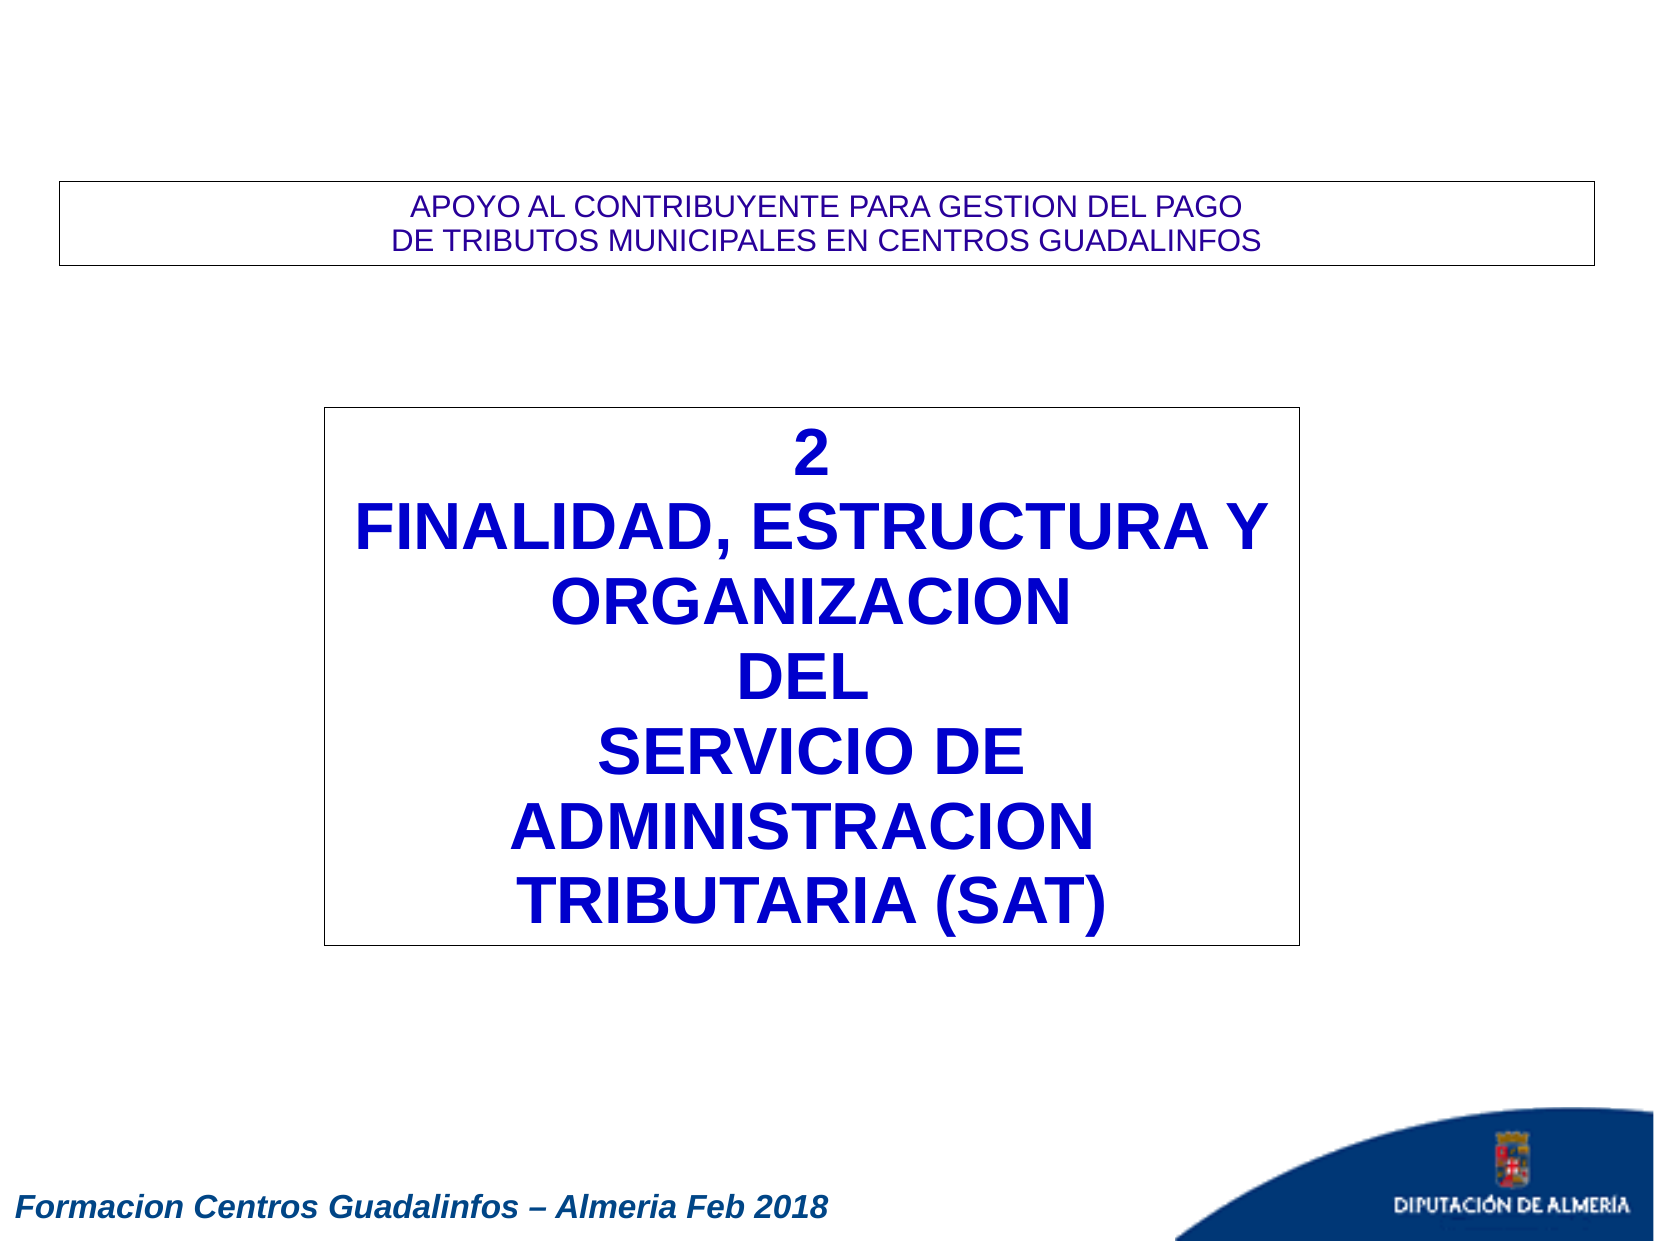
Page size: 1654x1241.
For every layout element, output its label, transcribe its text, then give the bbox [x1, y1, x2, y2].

text_box APOYO AL CONTRIBUYENTE PARA GESTION DEL PAGO DE TRIBUTOS MUNICIPALES EN CENTROS GUADALINFOS [59, 181, 1595, 266]
picture [1175, 1107, 1654, 1241]
text_box Formacion Centros Guadalinfos – Almeria Feb 2018 [0, 1181, 845, 1234]
text_box 2 FINALIDAD, ESTRUCTURA Y ORGANIZACION DEL SERVICIO DE ADMINISTRACION TRIBUTARIA (SAT) [324, 407, 1300, 946]
